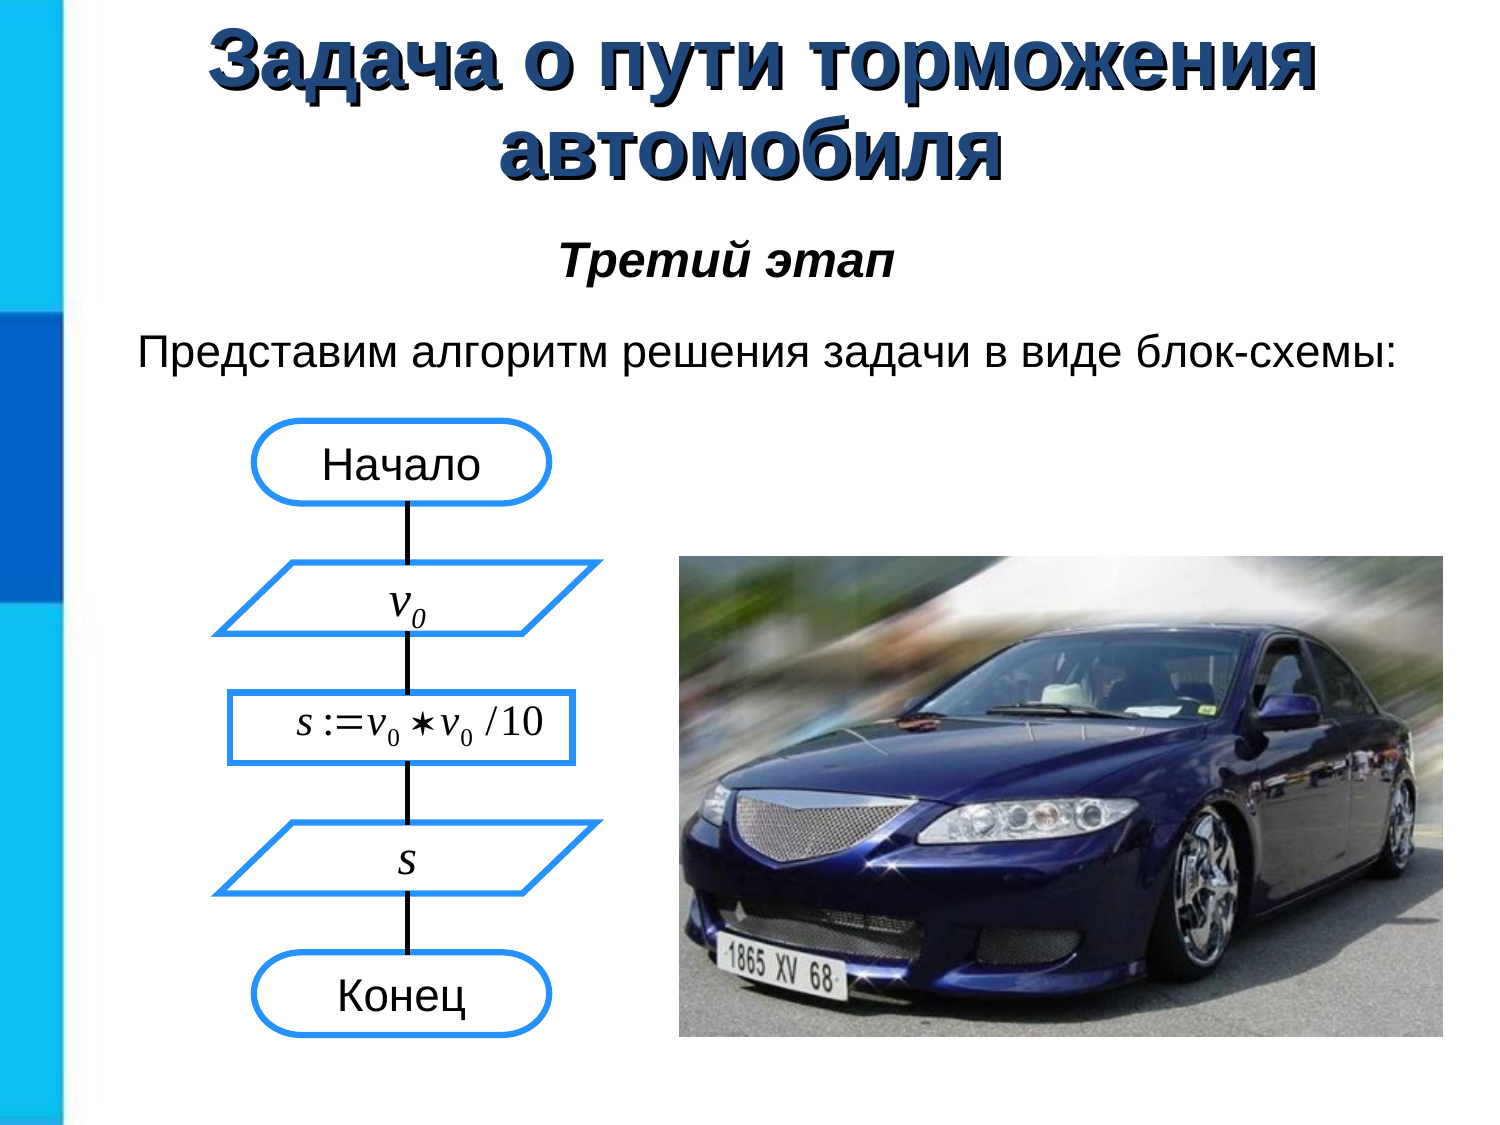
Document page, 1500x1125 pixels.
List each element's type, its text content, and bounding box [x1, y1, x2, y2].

text_box Третий этап [466, 219, 987, 296]
text_box s [218, 822, 597, 894]
text_box Конец [253, 952, 550, 1035]
text_box Представим алгоритм решения задачи в виде блок-схемы: [76, 314, 1459, 385]
text_box v0 [218, 562, 597, 634]
picture [0, 0, 1500, 1125]
chart [289, 692, 550, 758]
text_box Задача о пути торможения автомобиля [100, 27, 1426, 182]
text_box Начало [253, 420, 550, 504]
